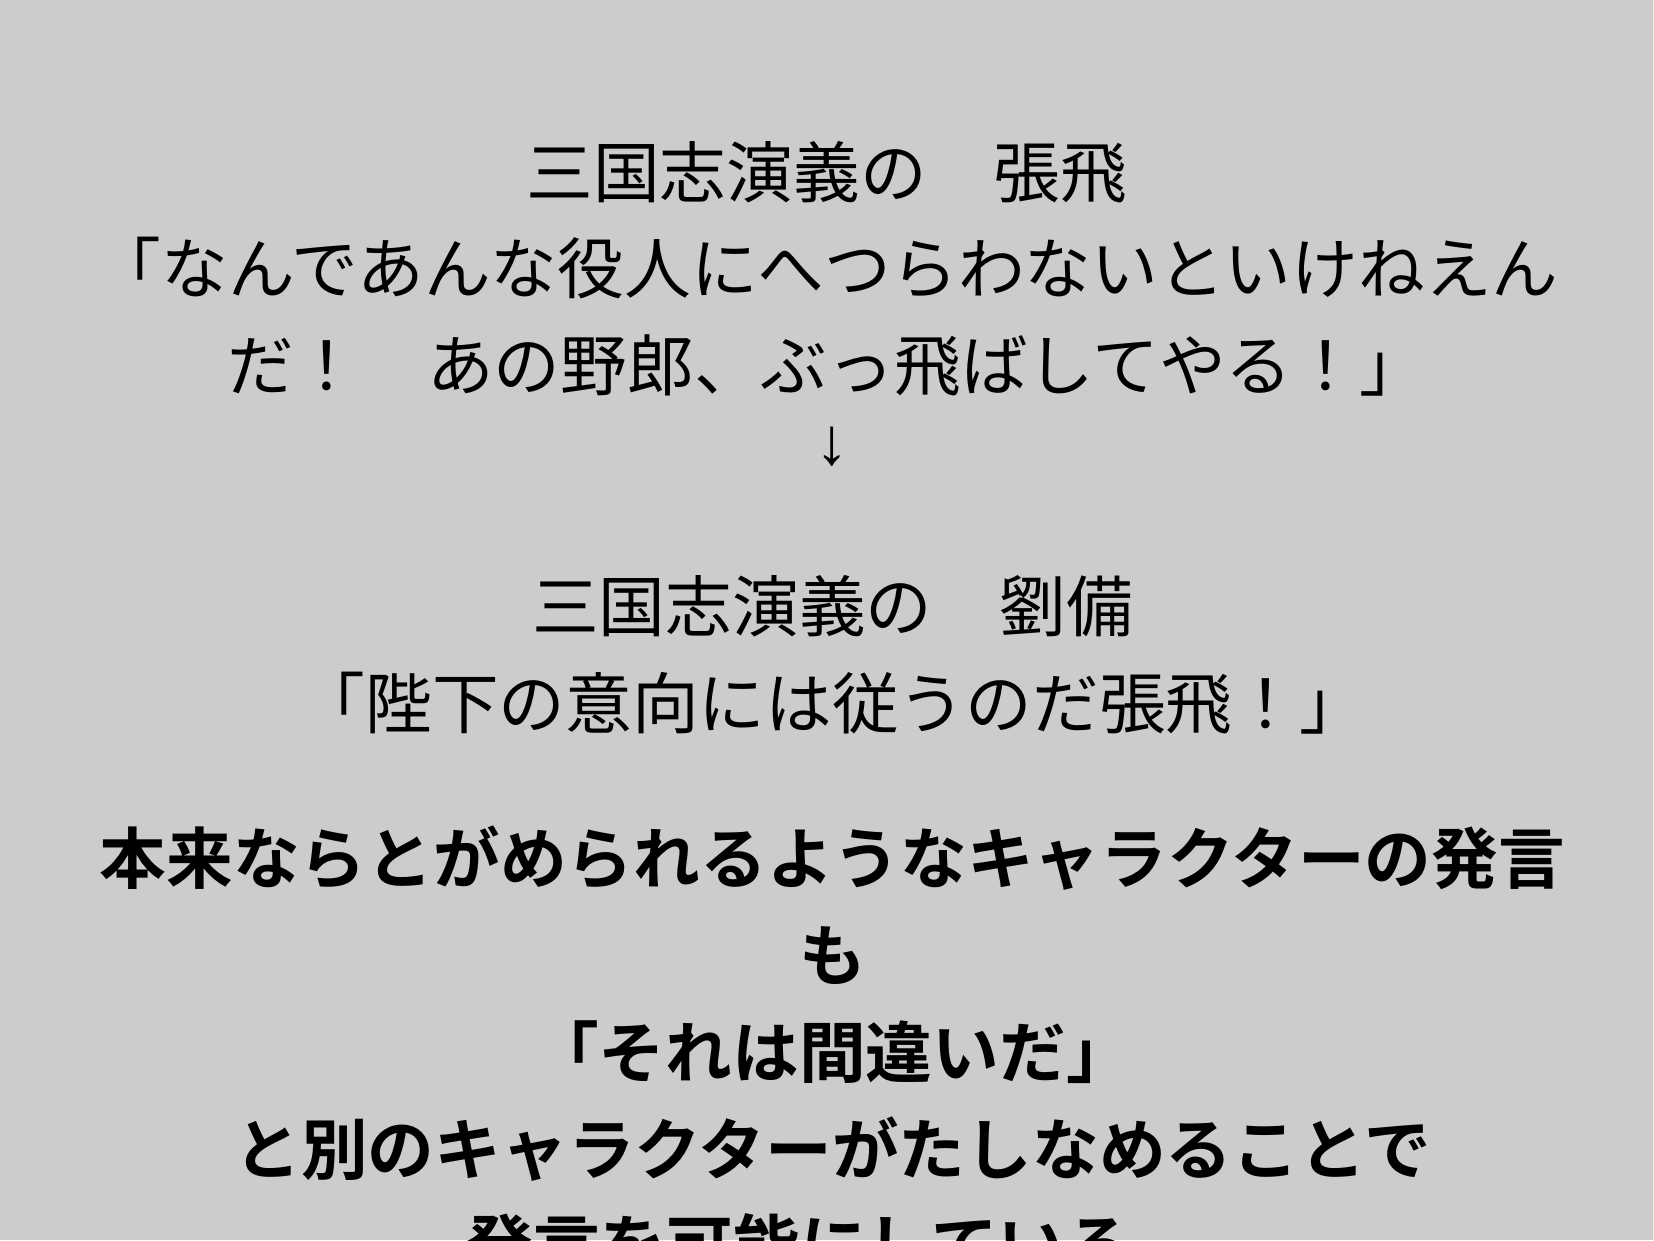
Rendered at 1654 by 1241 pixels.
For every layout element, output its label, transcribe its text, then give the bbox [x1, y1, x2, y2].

text_box 本来ならとがめられるようなキャラクターの発言も 「それは間違いだ」 と別のキャラクターがたしなめることで 発言を可能にしている。 [88, 914, 1577, 1182]
text_box ↓ 三国志演義の 劉備 「陛下の意向には従うのだ張飛！」 [88, 324, 1577, 827]
subtitle 三国志演義の 張飛 「なんであんな役人にへつらわないといけねえんだ！ あの野郎、ぶっ飛ばしてやる！」 [82, 56, 1571, 473]
